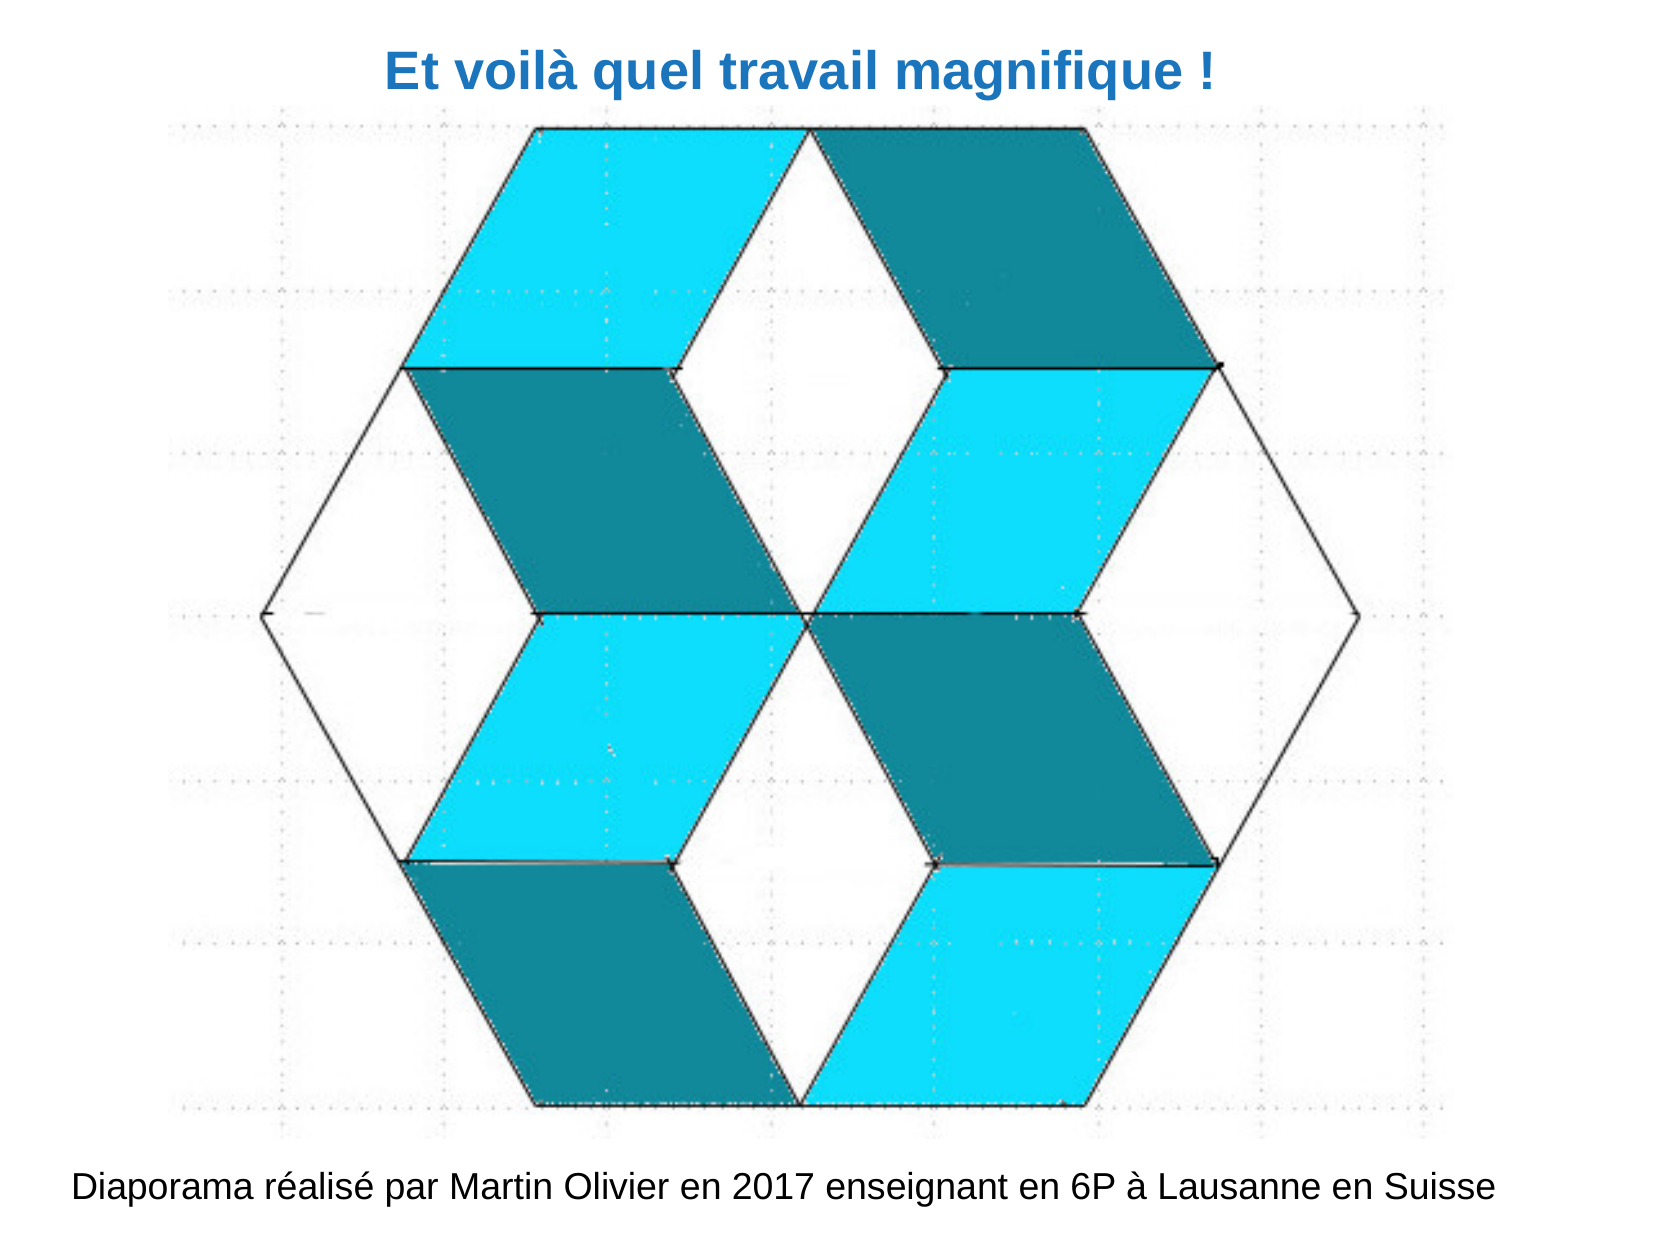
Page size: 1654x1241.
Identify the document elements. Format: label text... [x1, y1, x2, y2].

text_box Et voilà quel travail magnifique ! [370, 32, 1316, 109]
text_box Diaporama réalisé par Martin Olivier en 2017 enseignant en 6P à Lausanne en Suisse [56, 1157, 1607, 1215]
picture [168, 105, 1454, 1139]
